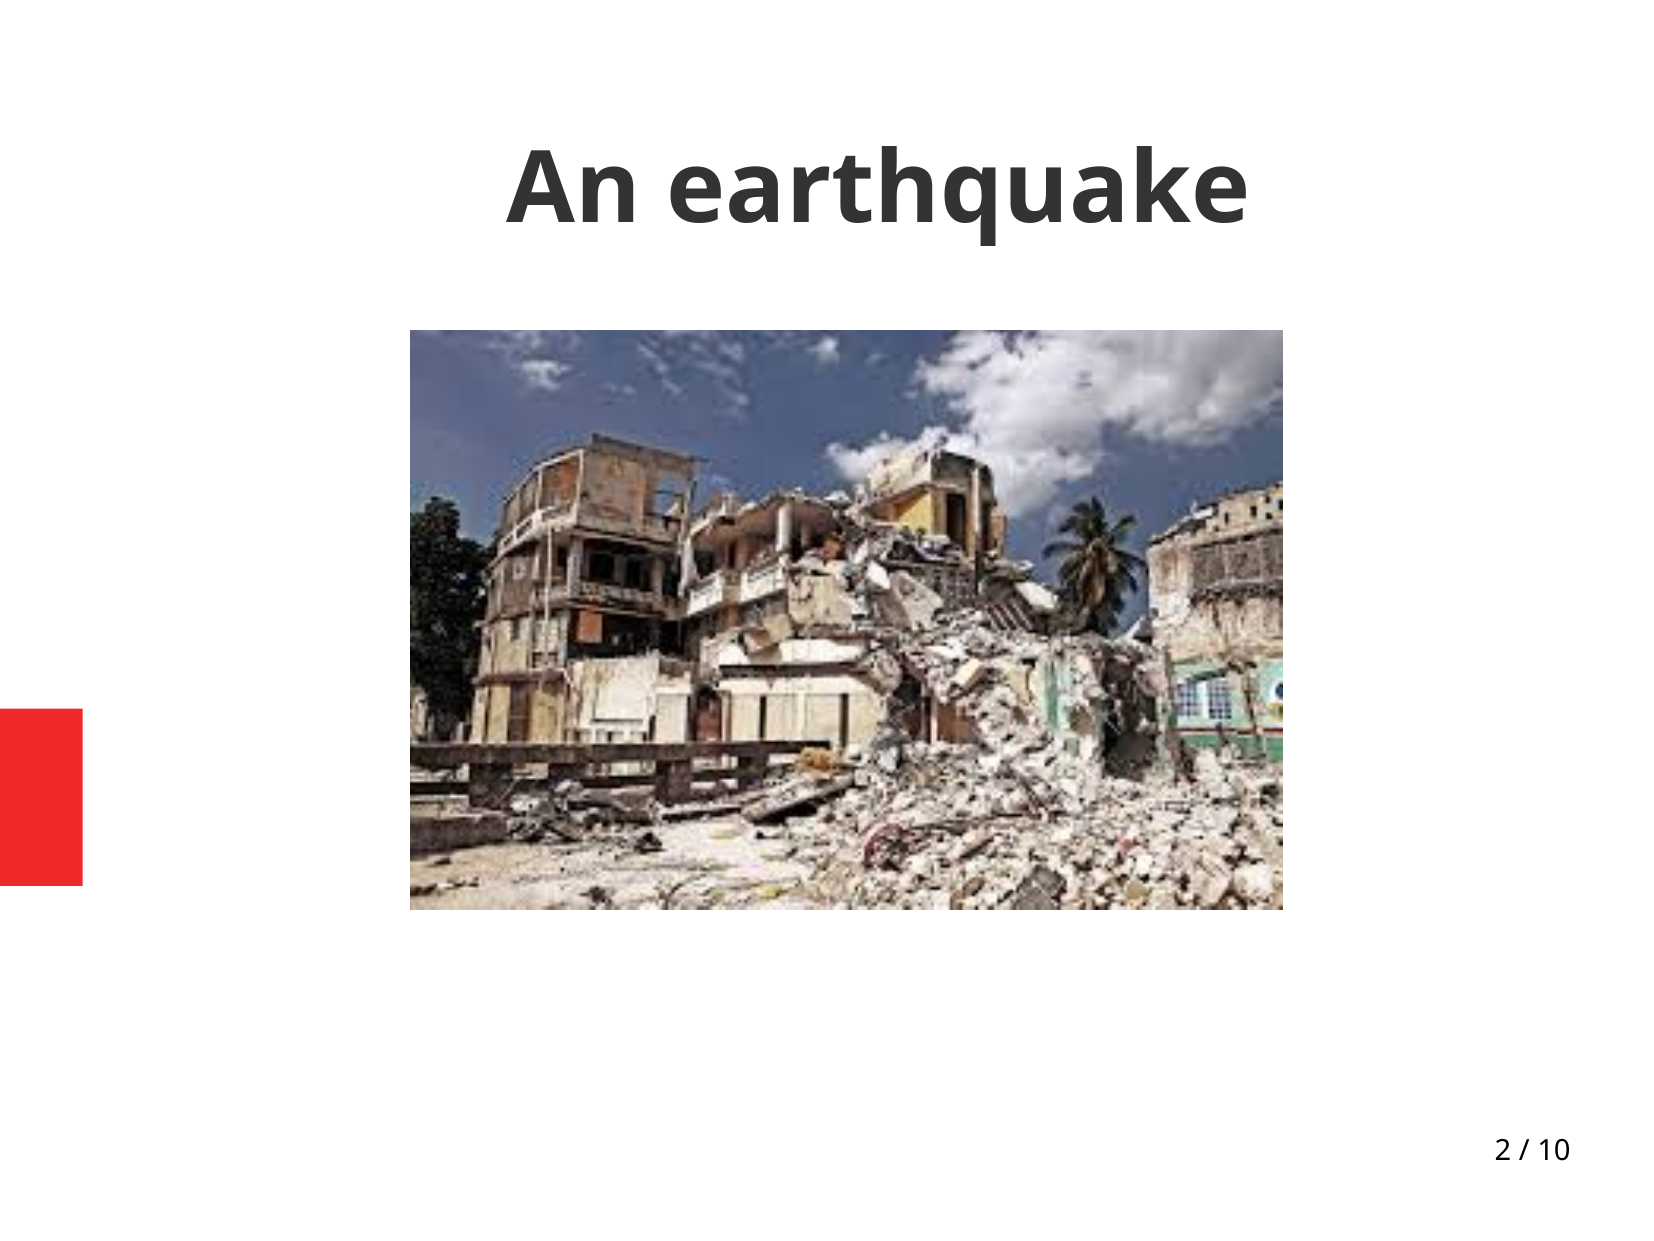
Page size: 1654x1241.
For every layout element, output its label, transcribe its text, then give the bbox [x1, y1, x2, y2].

title An earthquake [188, 65, 1595, 302]
picture [410, 330, 1283, 910]
